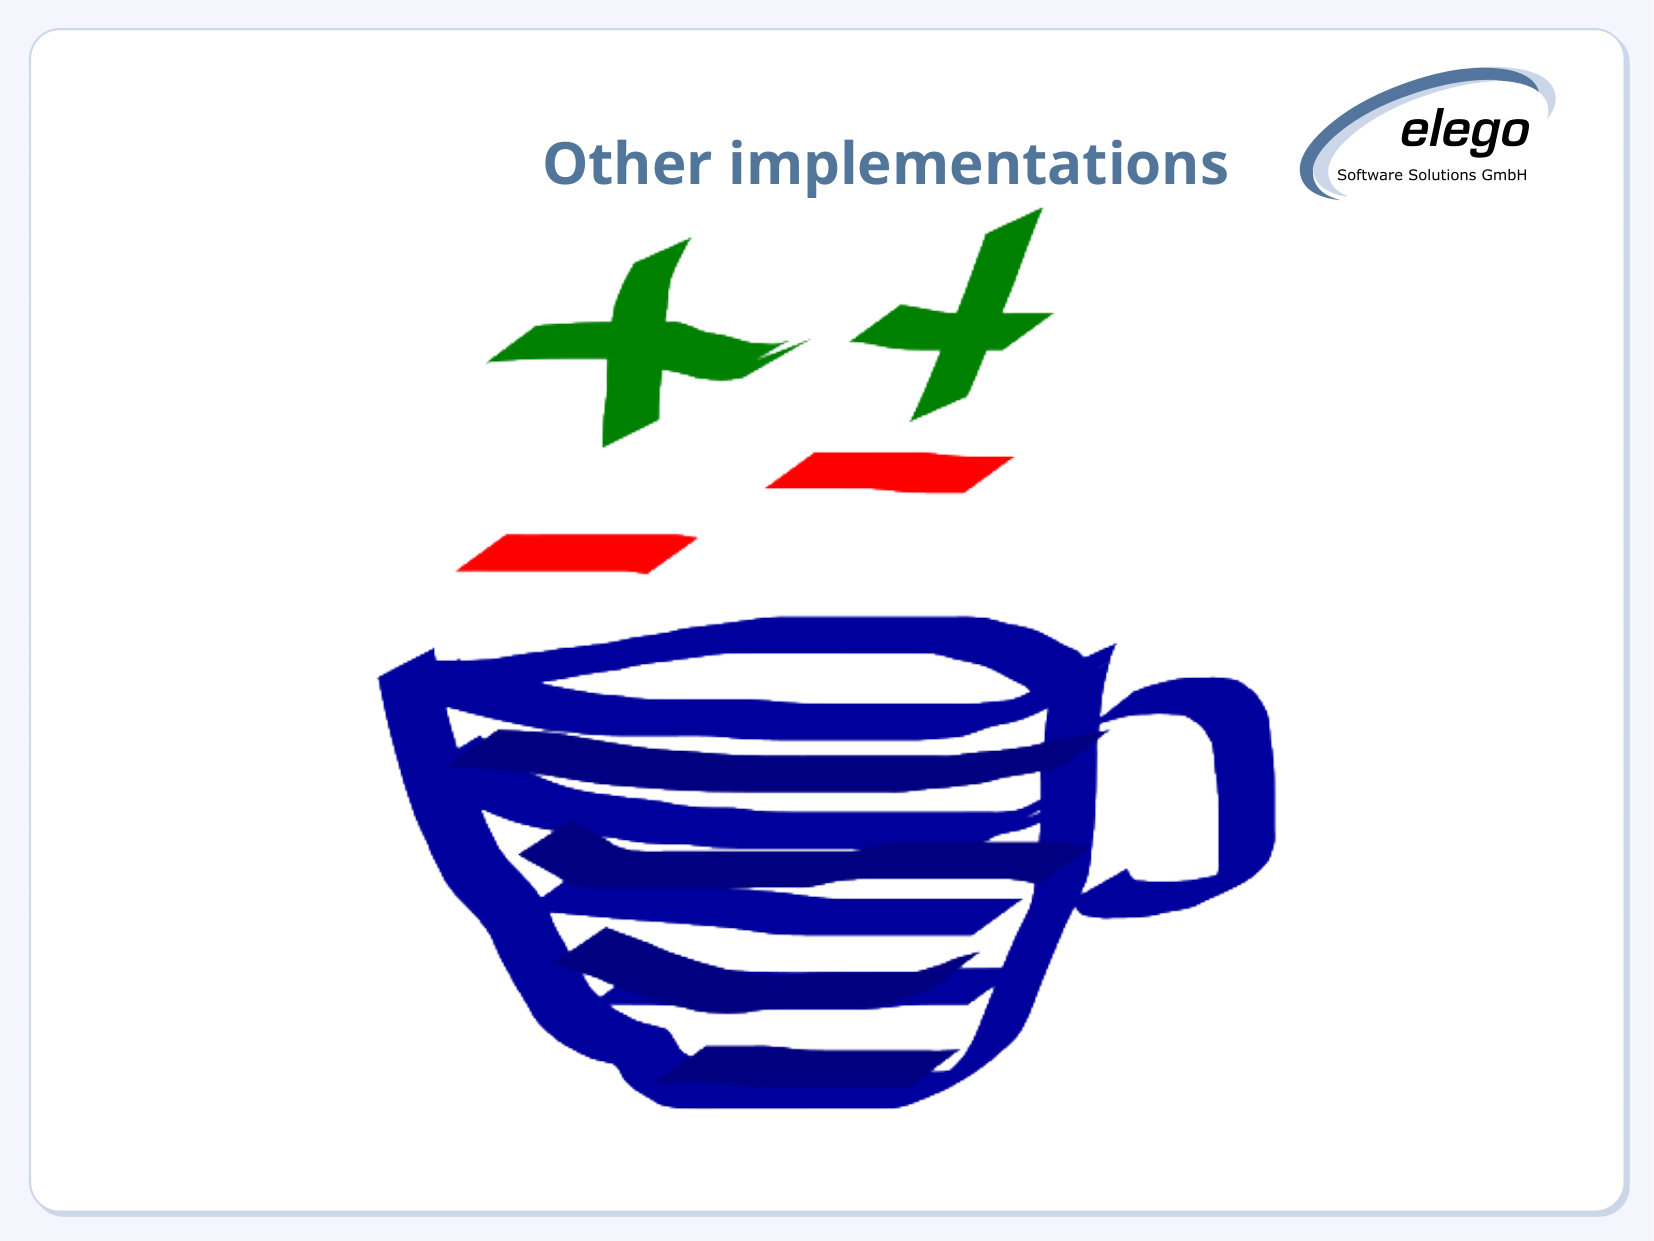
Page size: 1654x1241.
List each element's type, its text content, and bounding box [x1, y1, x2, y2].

picture [0, 0, 1654, 1241]
title Other implementations [141, 128, 1630, 197]
